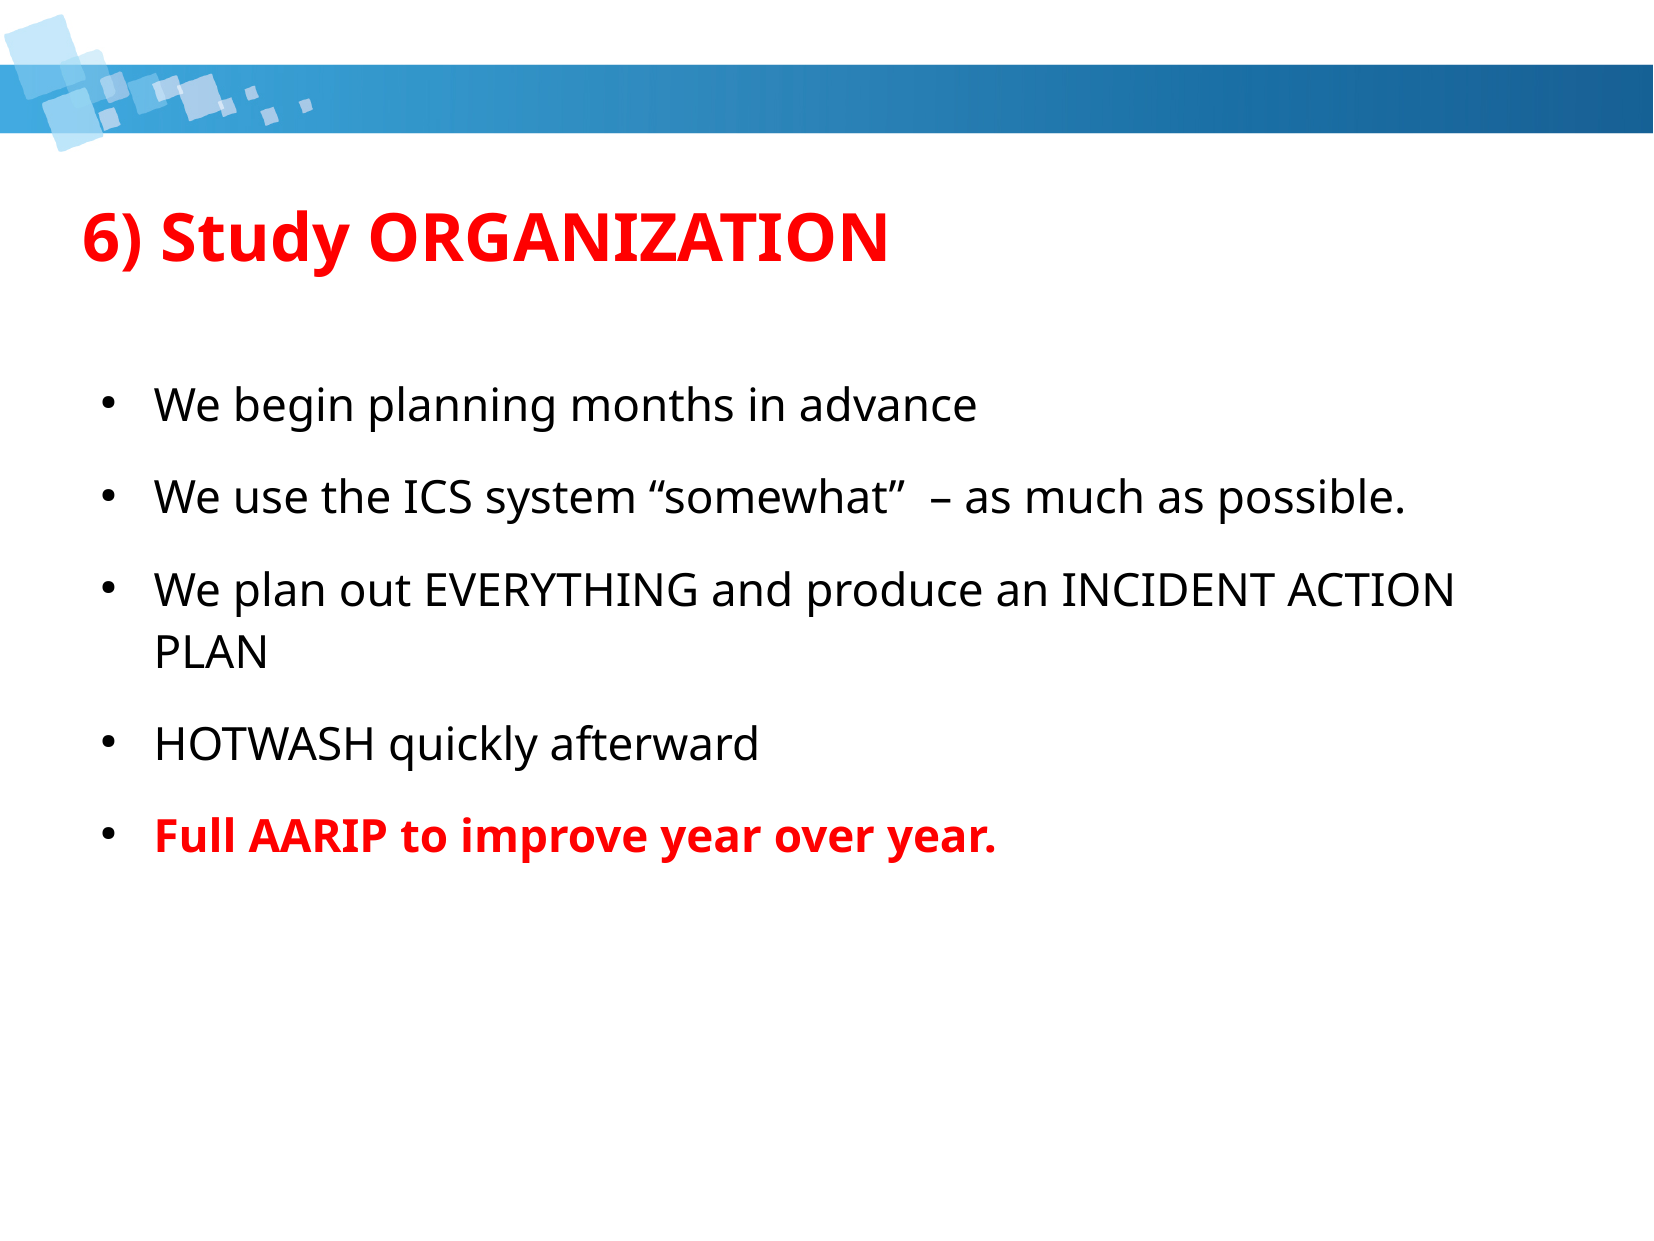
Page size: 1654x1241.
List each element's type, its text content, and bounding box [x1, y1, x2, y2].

picture [0, 0, 1653, 1238]
title 6) Study ORGANIZATION [82, 132, 1571, 340]
list We begin planning months in advance We use the ICS system “somewhat” – as much as possible. We plan out EVERYTHING and produce an INCIDENT ACTION PLAN HOTWASH quickly afterward Full AARIP to improve year over year. [82, 372, 1571, 1093]
